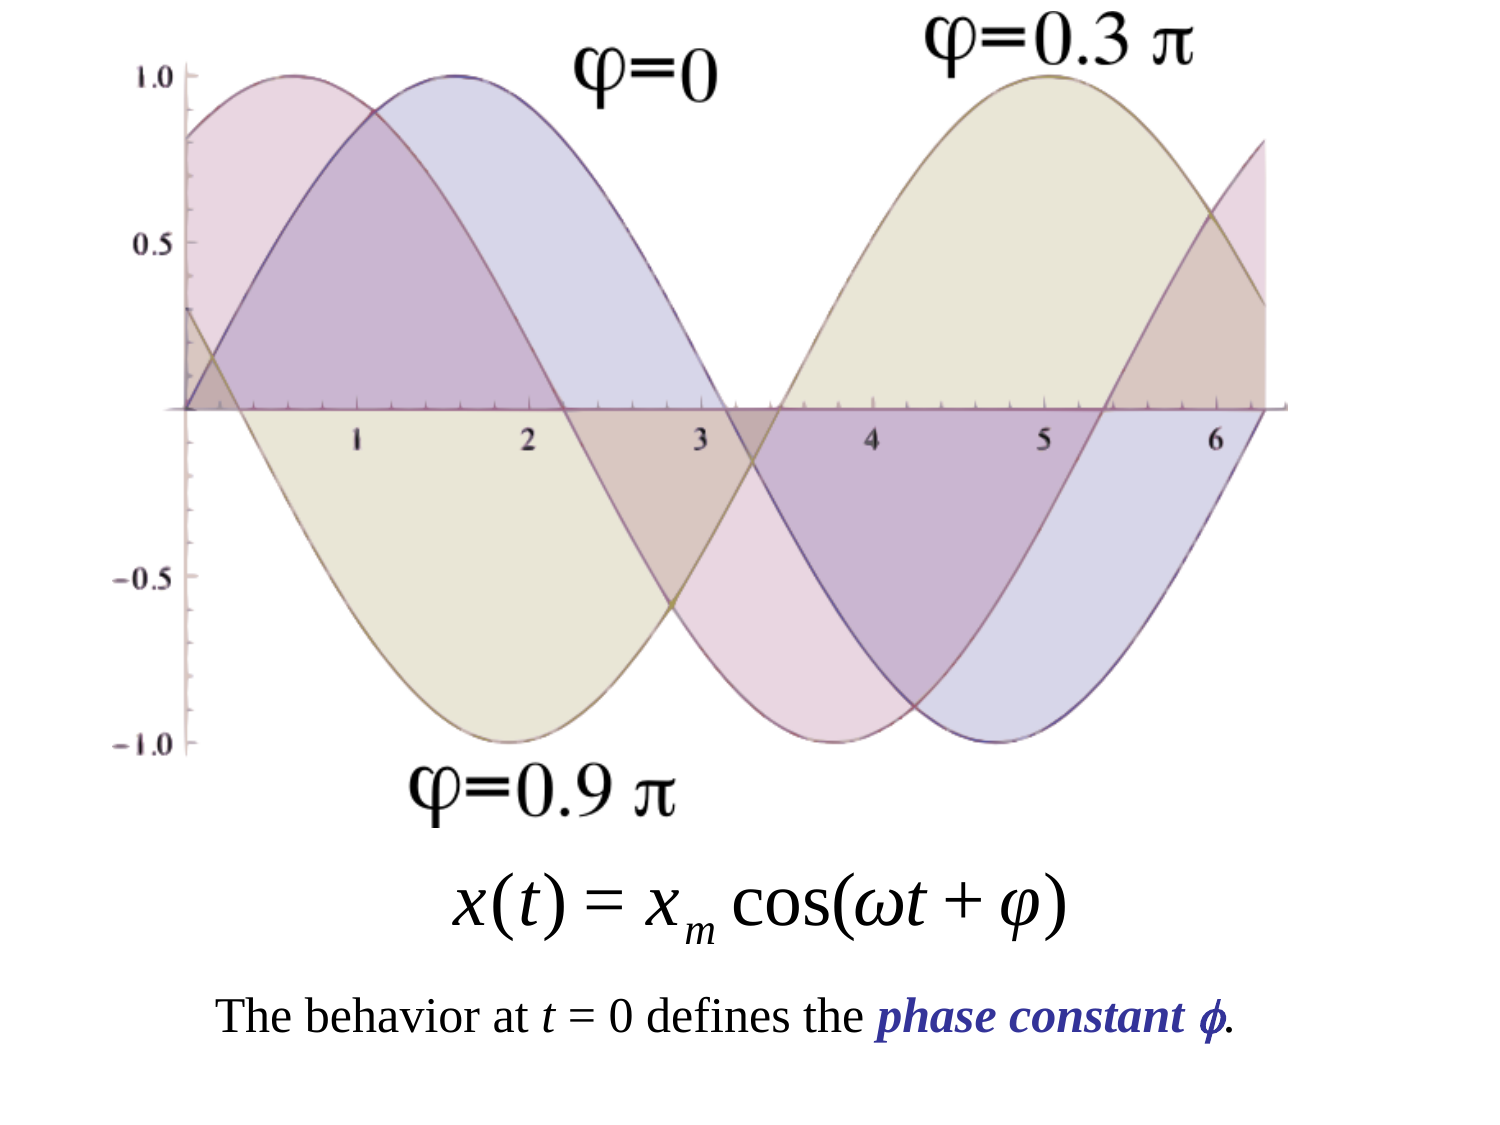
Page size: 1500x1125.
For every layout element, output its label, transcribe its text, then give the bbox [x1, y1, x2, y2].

picture [112, 11, 1288, 828]
text_box The behavior at t = 0 defines the phase constant . [199, 974, 1276, 1111]
chart [437, 862, 1073, 952]
